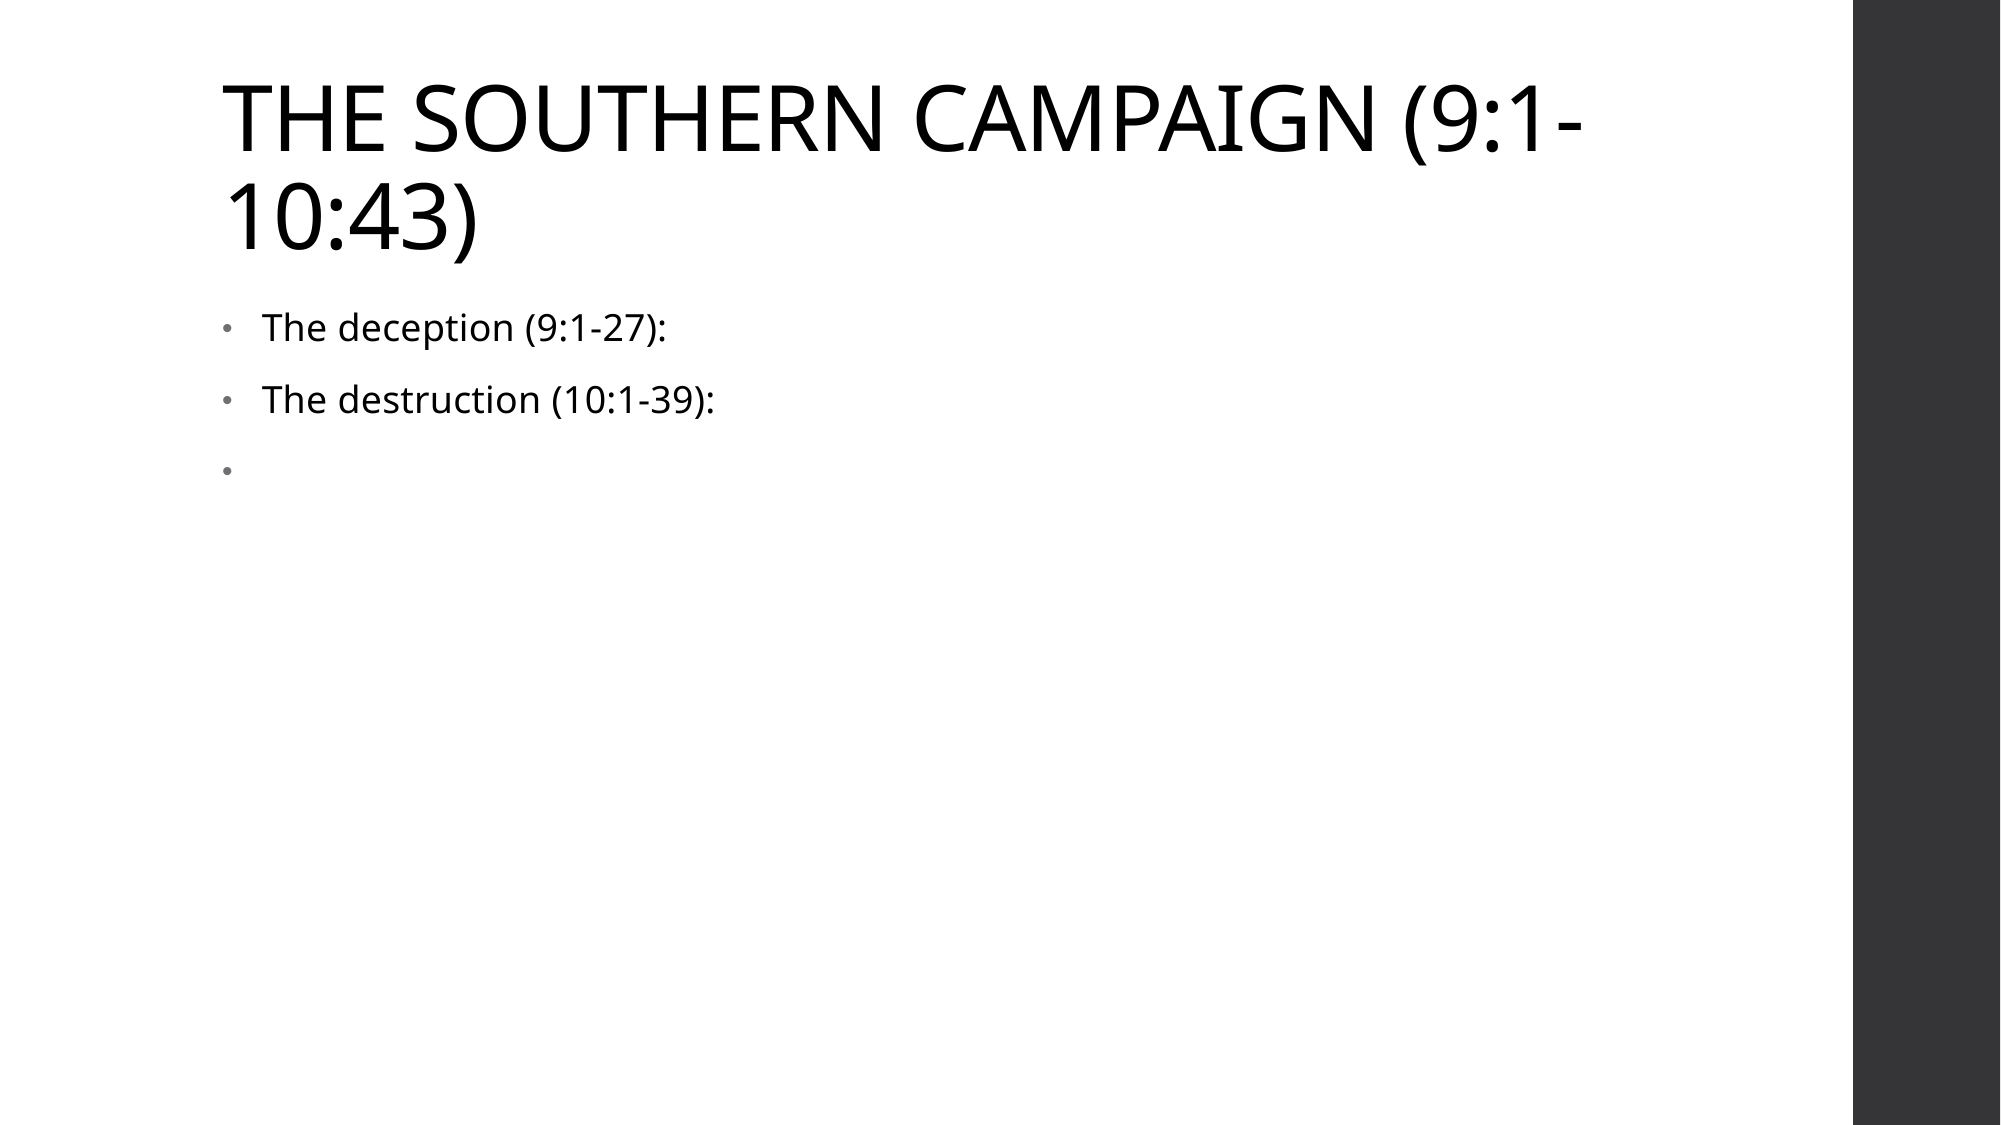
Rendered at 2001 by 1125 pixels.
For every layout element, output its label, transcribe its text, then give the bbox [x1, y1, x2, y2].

list The deception (9:1-27): The destruction (10:1-39): [206, 299, 1617, 1014]
title THE SOUTHERN CAMPAIGN (9:1-10:43) [206, 60, 1797, 278]
